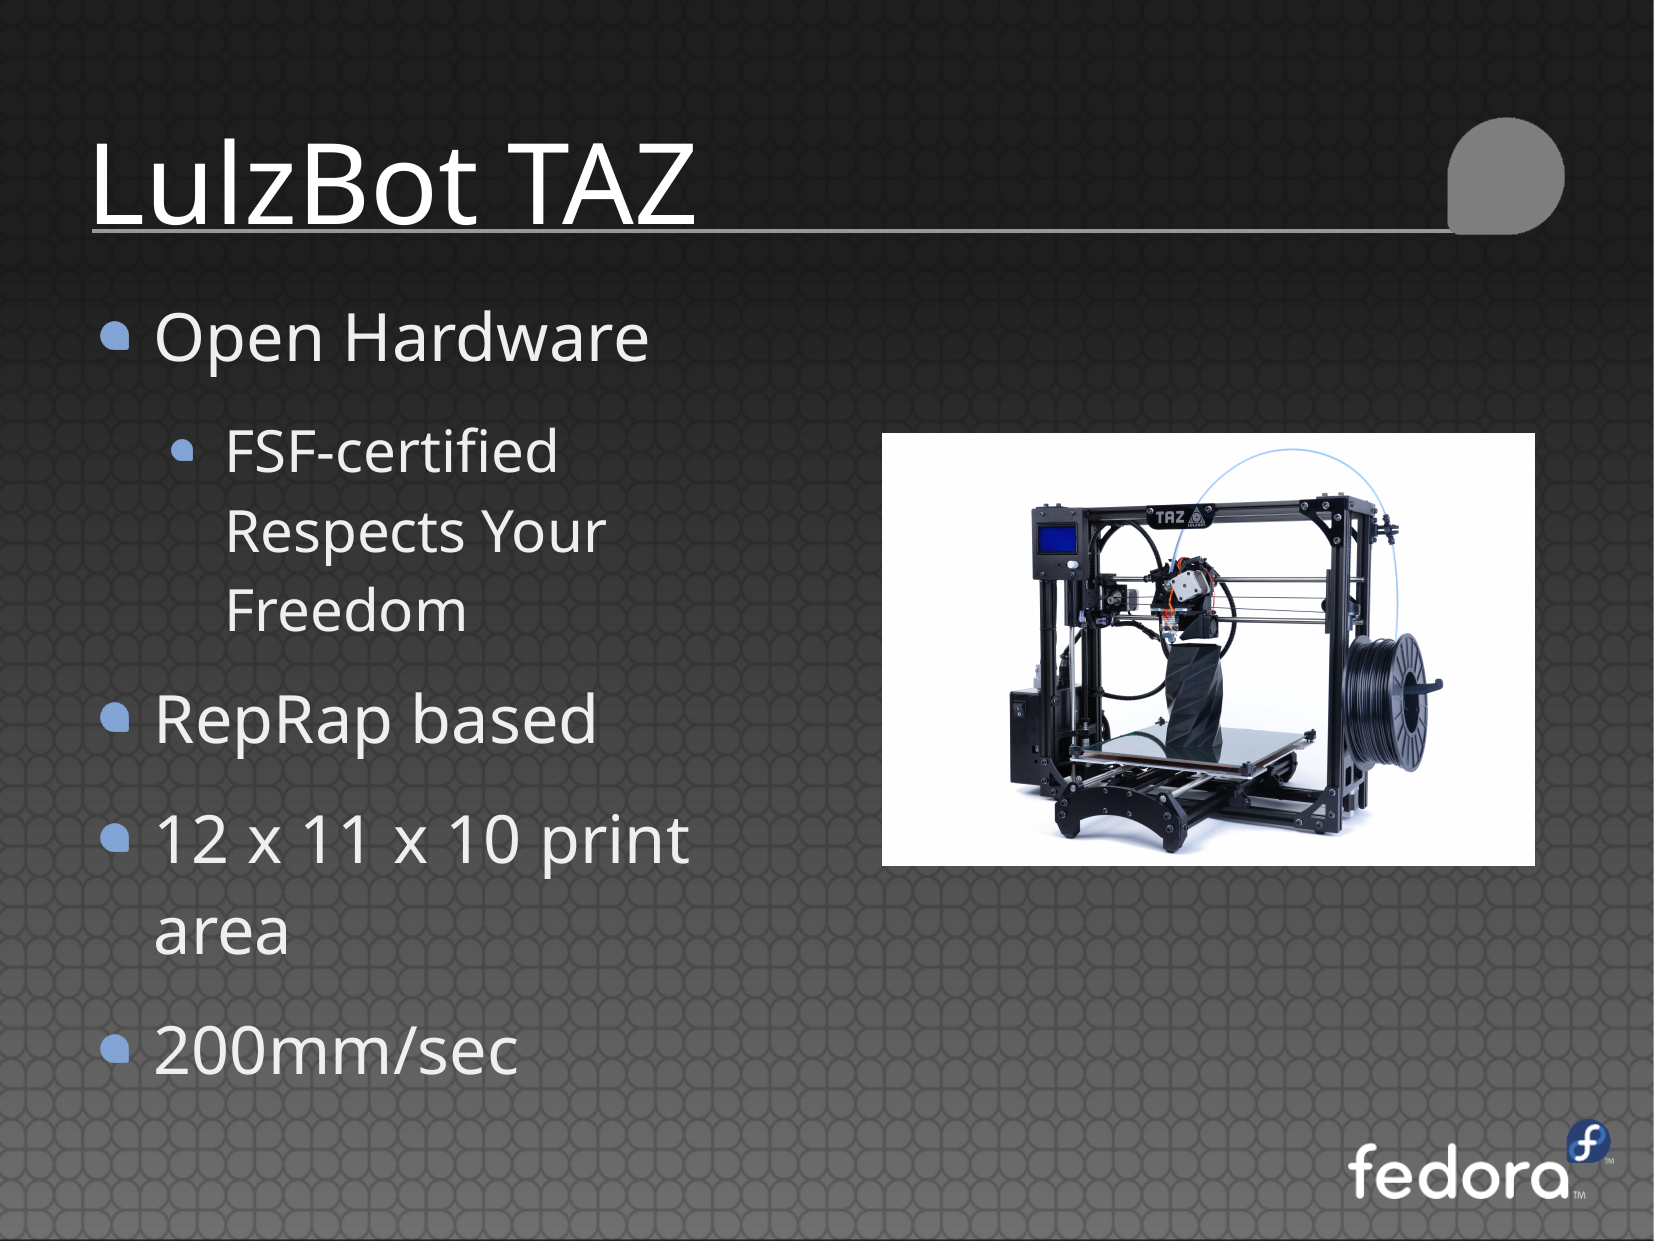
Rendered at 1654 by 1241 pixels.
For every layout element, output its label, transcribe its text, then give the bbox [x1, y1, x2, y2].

list Open Hardware FSF-certified Respects Your Freedom RepRap based 12 x 11 x 10 print area 200mm/sec [82, 290, 809, 1010]
title LulzBot TAZ [86, 112, 1576, 249]
picture [0, 0, 1654, 1241]
